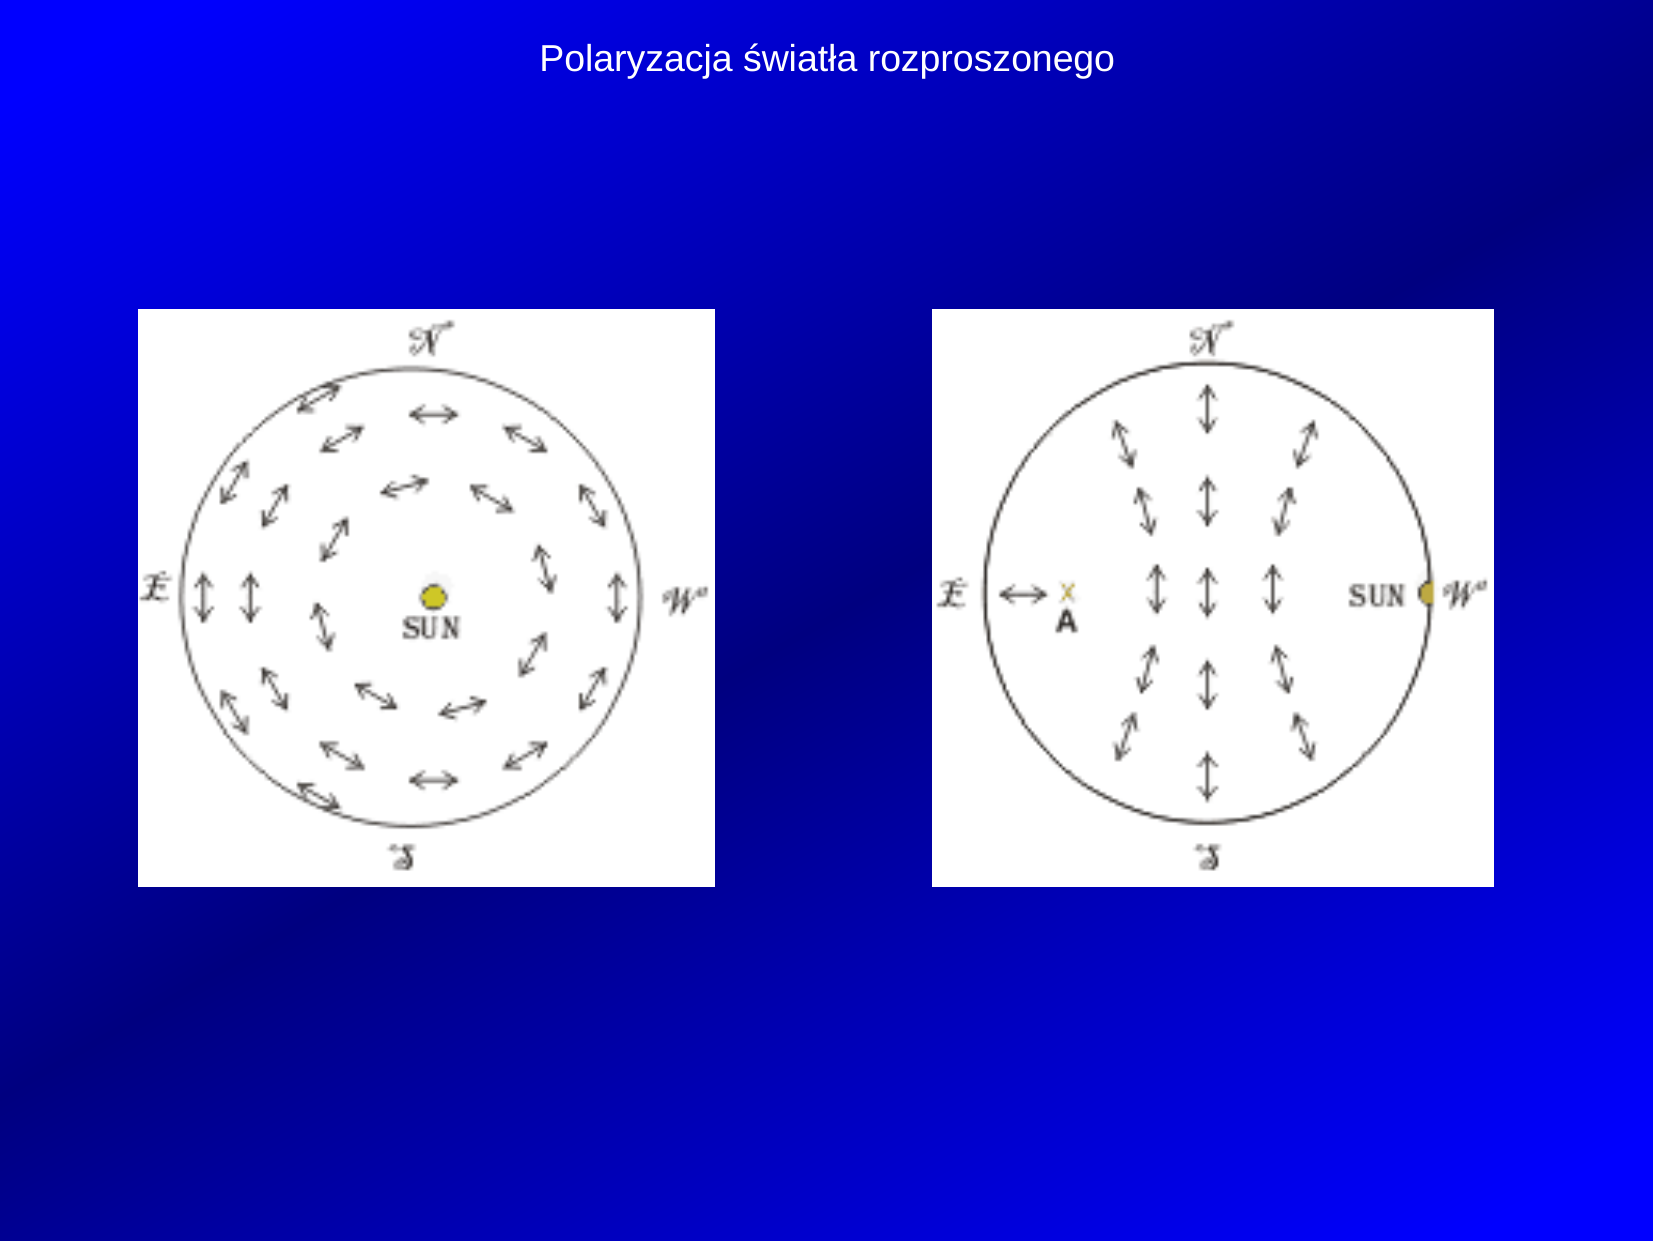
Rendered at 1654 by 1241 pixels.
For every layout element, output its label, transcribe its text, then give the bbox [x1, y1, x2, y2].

picture [932, 309, 1494, 887]
text_box Polaryzacja światła rozproszonego [524, 29, 1130, 87]
picture [138, 309, 715, 887]
